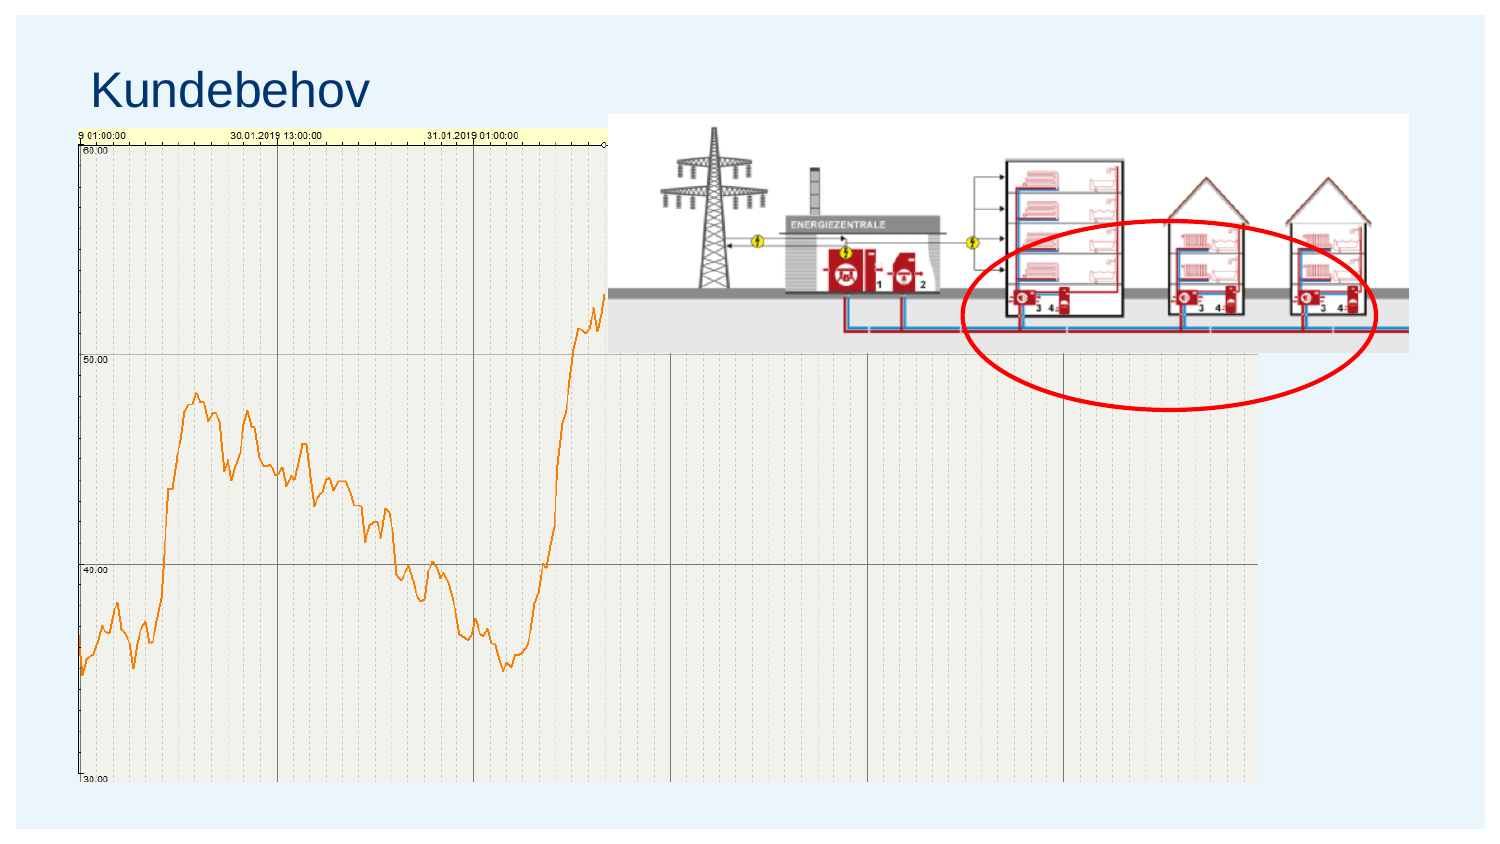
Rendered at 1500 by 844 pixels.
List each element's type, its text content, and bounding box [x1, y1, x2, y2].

picture [0, 0, 1500, 844]
title Kundebehov [75, 33, 1425, 125]
